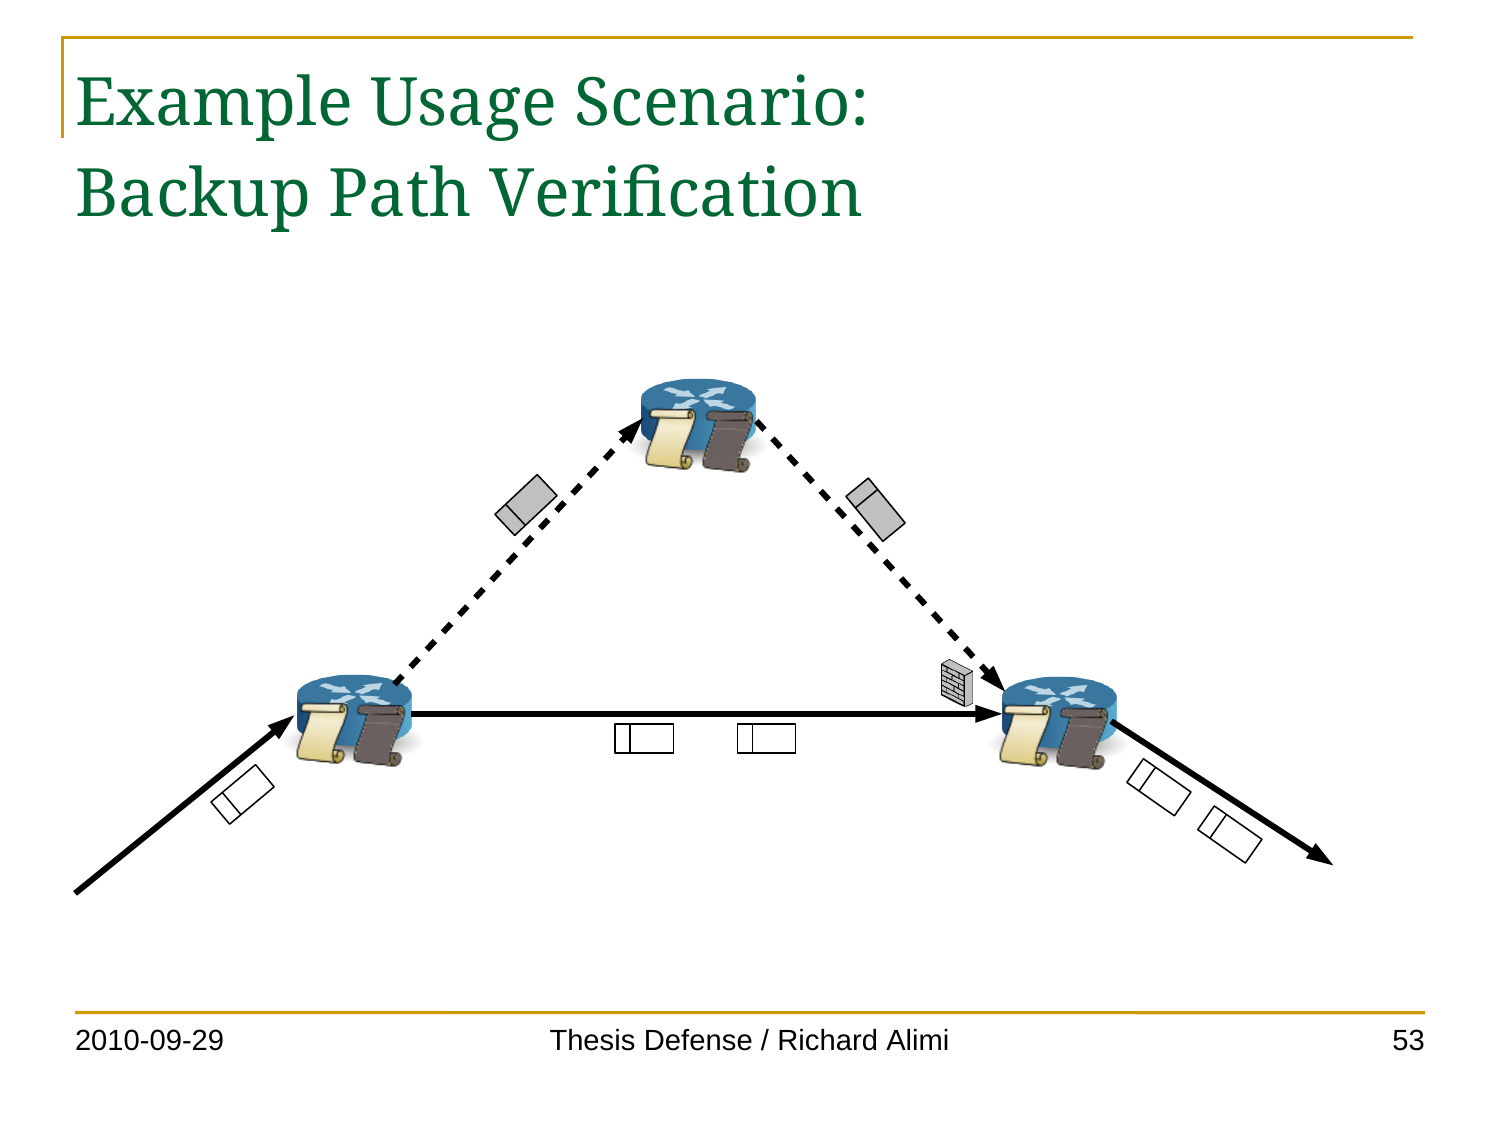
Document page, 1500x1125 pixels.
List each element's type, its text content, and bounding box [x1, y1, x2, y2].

text_box [506, 474, 558, 525]
text_box [845, 478, 877, 507]
picture [940, 659, 973, 707]
text_box [1211, 815, 1262, 864]
text_box [223, 764, 275, 814]
text_box [1126, 758, 1154, 791]
picture [269, 659, 447, 773]
text_box [1197, 805, 1225, 839]
picture [974, 661, 1152, 775]
text_box [1140, 768, 1192, 816]
text_box [615, 724, 674, 754]
text_box [737, 724, 796, 754]
text_box [494, 504, 525, 536]
text_box [856, 491, 906, 542]
picture [613, 363, 791, 477]
title Example Usage Scenario: Backup Path Verification [75, 67, 1425, 223]
text_box [211, 793, 240, 825]
